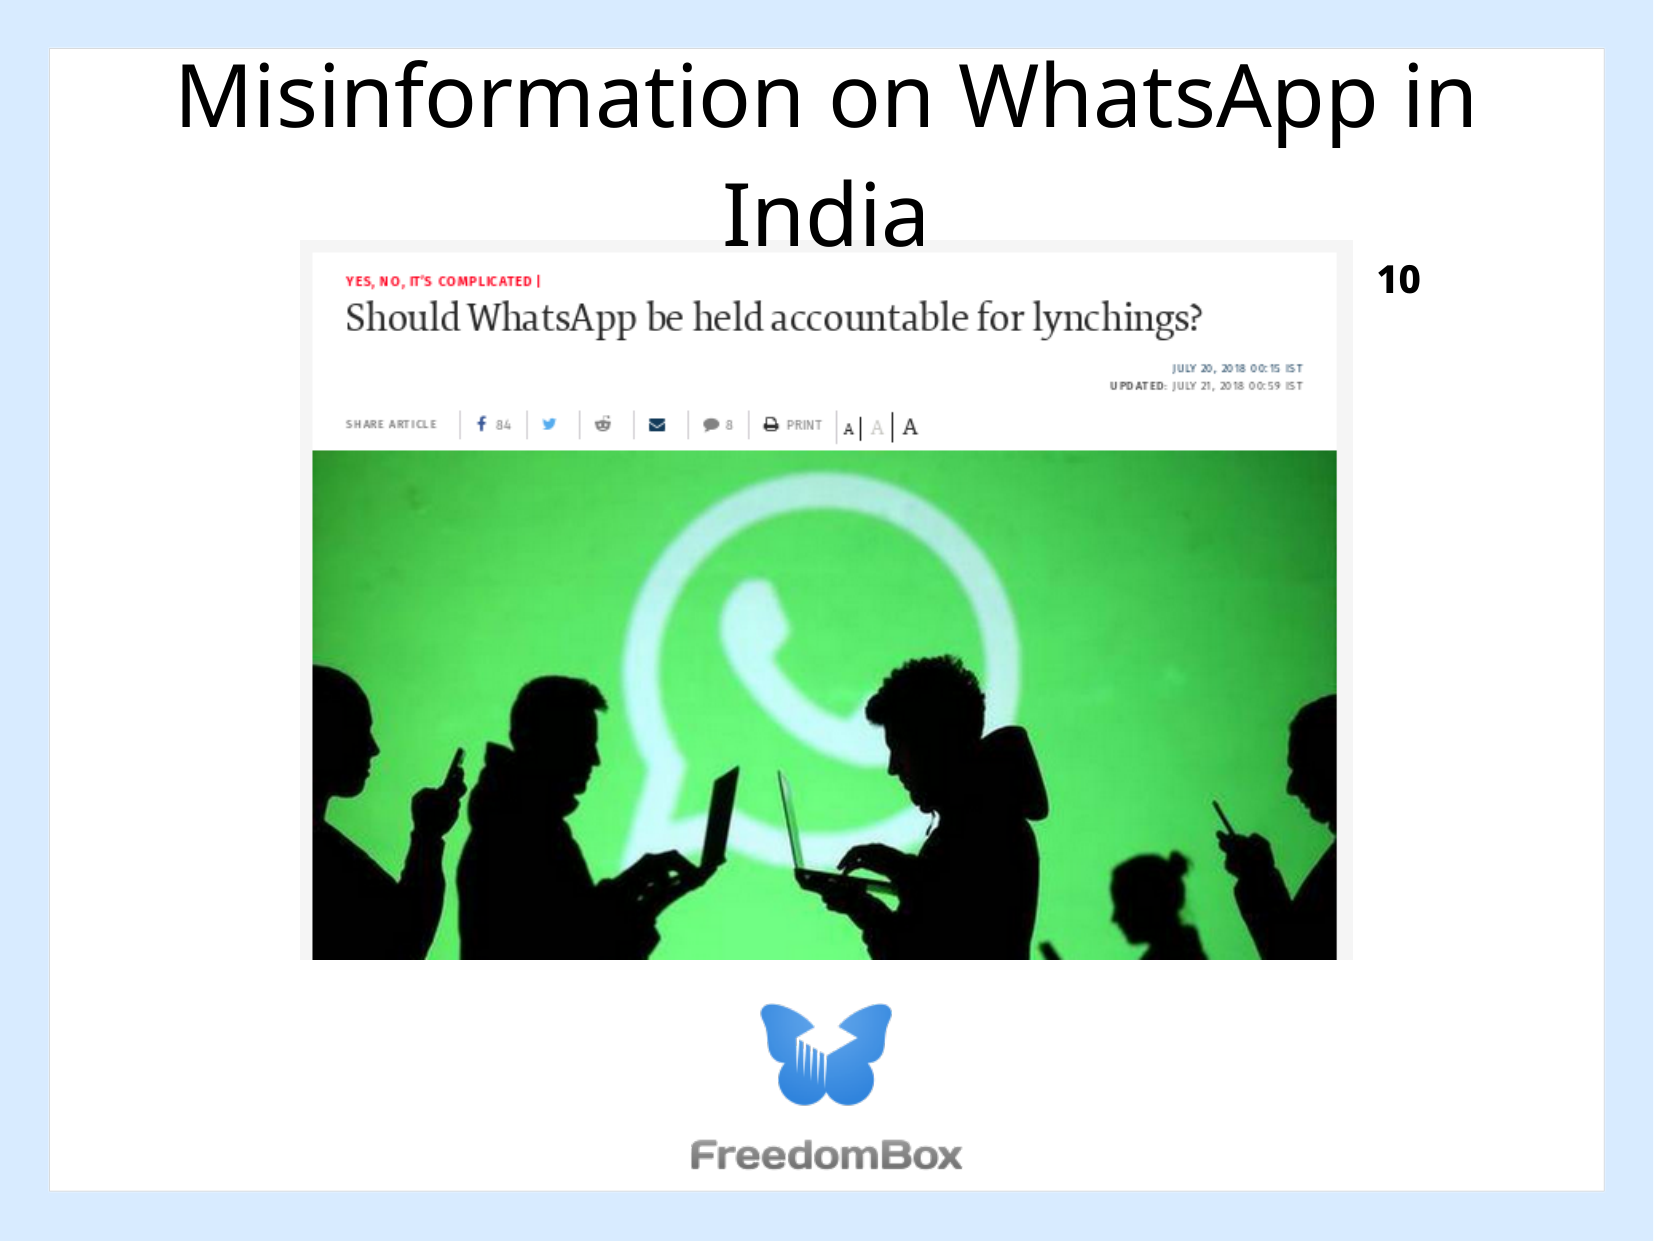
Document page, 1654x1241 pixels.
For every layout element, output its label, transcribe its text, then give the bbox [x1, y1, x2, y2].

text_box 10 [1372, 249, 1425, 331]
title Misinformation on WhatsApp in India [82, 49, 1571, 257]
picture [0, 0, 1654, 1241]
